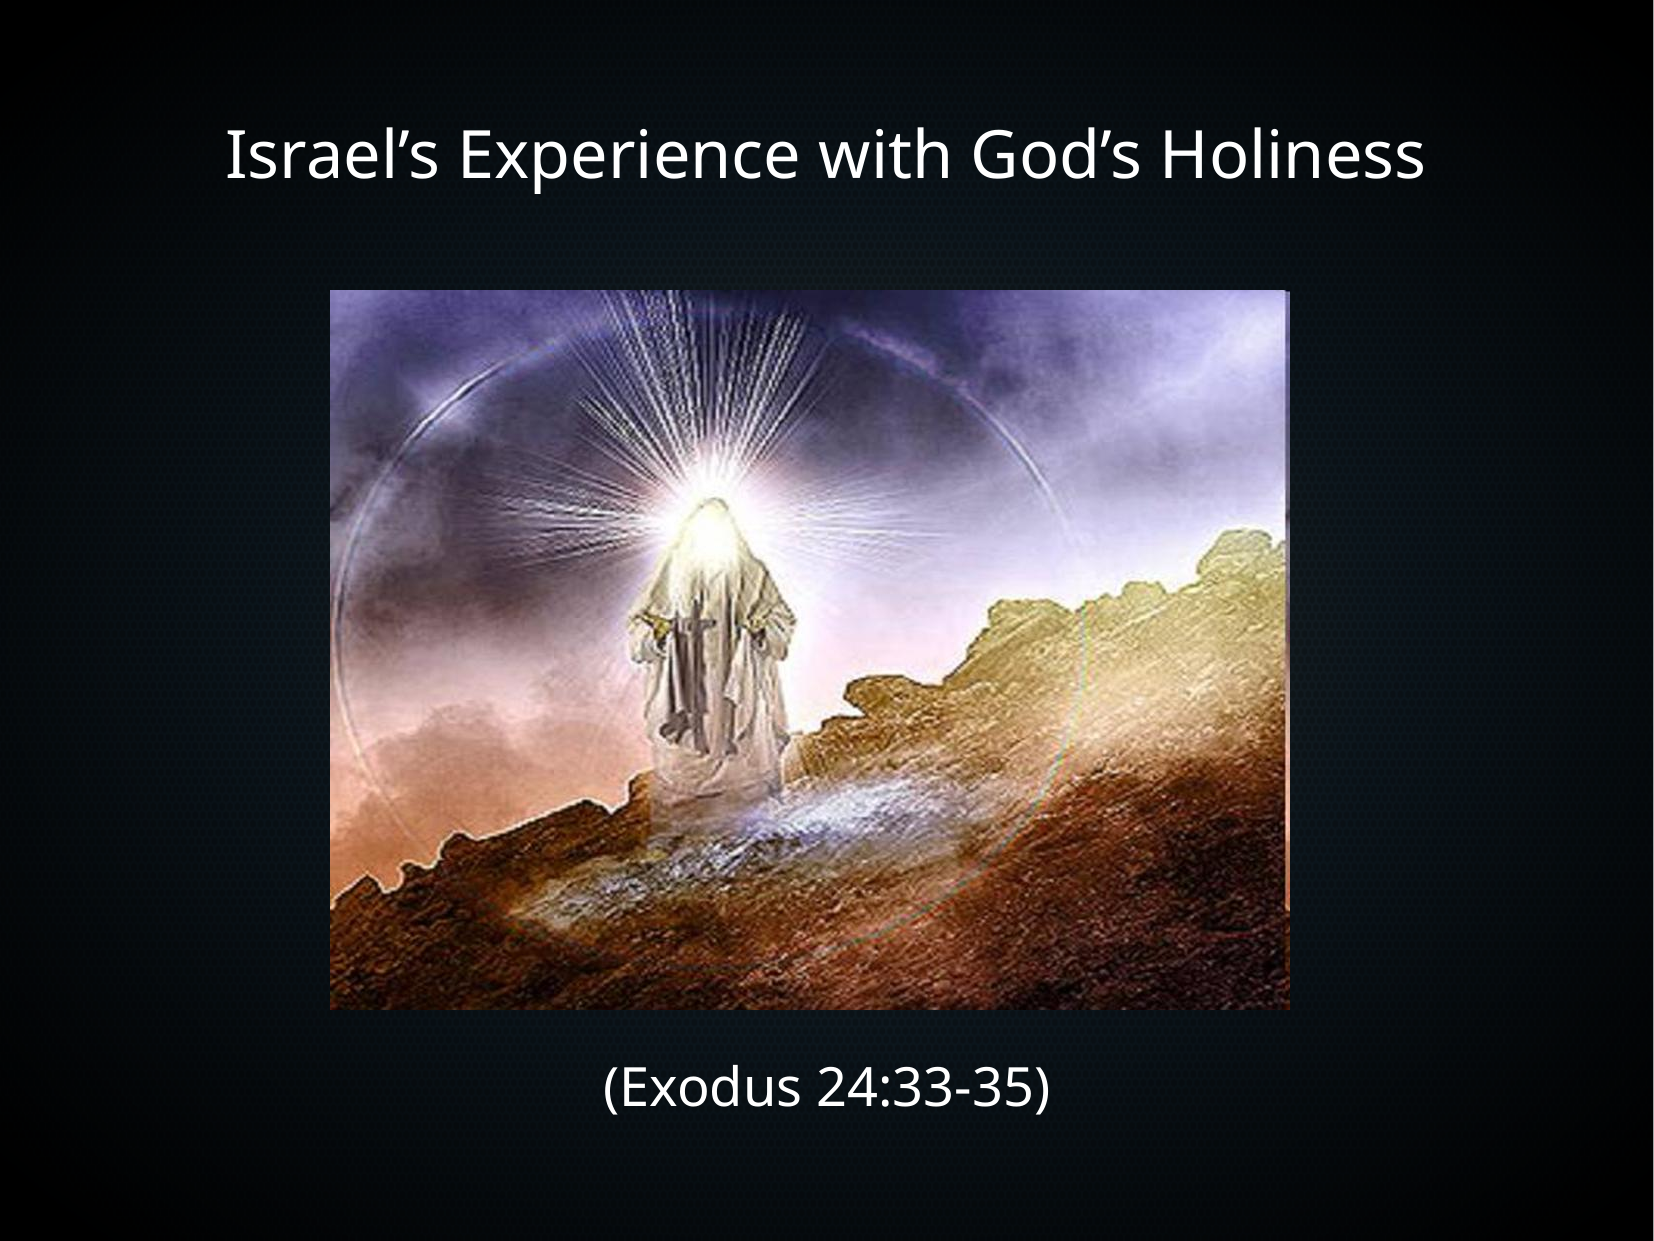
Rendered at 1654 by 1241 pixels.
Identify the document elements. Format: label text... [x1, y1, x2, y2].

text_box (Exodus 24:33-35) [588, 1041, 1066, 1118]
title Israel’s Experience with God’s Holiness [82, 49, 1571, 257]
picture [0, 0, 1654, 1241]
